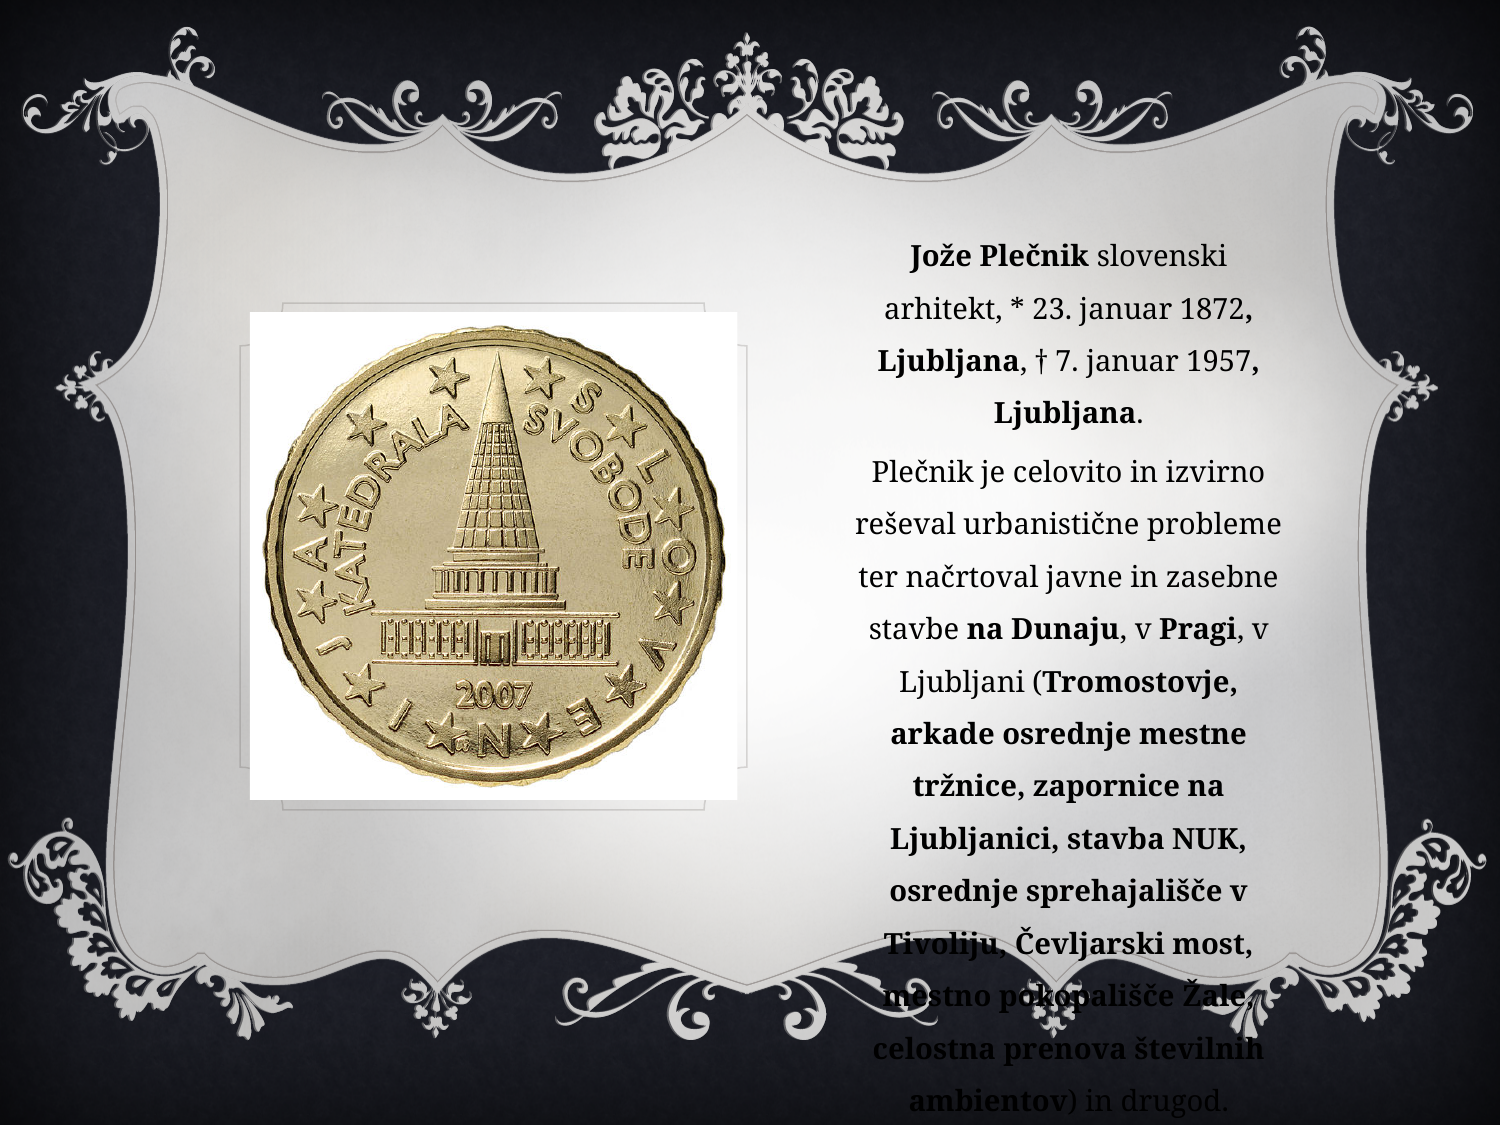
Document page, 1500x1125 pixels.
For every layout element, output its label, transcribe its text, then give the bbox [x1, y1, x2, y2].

list Jože Plečnik slovenski arhitekt, * 23. januar 1872, Ljubljana, † 7. januar 1957, Ljubljana. Plečnik je celovito in izvirno reševal urbanistične probleme ter načrtoval javne in zasebne stavbe na Dunaju, v Pragi, v Ljubljani (Tromostovje, arkade osrednje mestne tržnice, zapornice na Ljubljanici, stavba NUK, osrednje sprehajališče v Tivoliju, Čevljarski most, mestno pokopališče Žale, celostna prenova številnih ambientov) in drugod. [837, 212, 1300, 963]
picture [0, 0, 1500, 1125]
